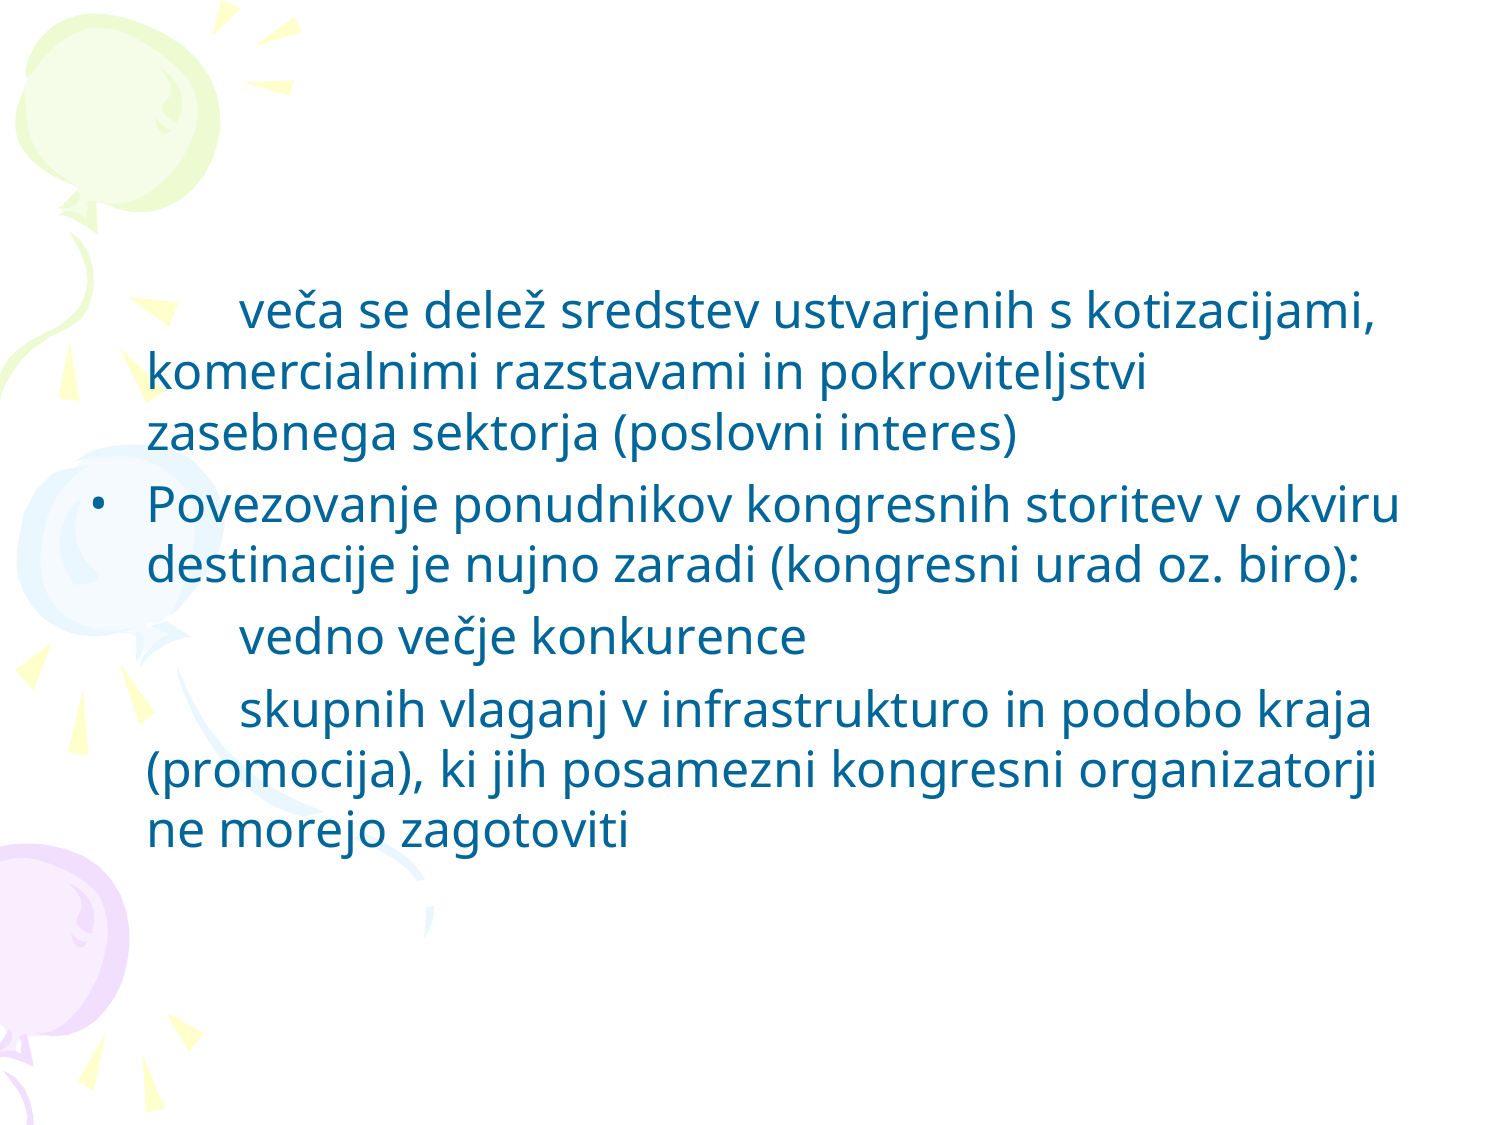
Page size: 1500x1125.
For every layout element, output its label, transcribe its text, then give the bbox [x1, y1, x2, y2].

list veča se delež sredstev ustvarjenih s kotizacijami, komercialnimi razstavami in pokroviteljstvi zasebnega sektorja (poslovni interes) Povezovanje ponudnikov kongresnih storitev v okviru destinacije je nujno zaradi (kongresni urad oz. biro): vedno večje konkurence skupnih vlaganj v infrastrukturo in podobo kraja (promocija), ki jih posamezni kongresni organizatorji ne morejo zagotoviti [75, 262, 1426, 994]
